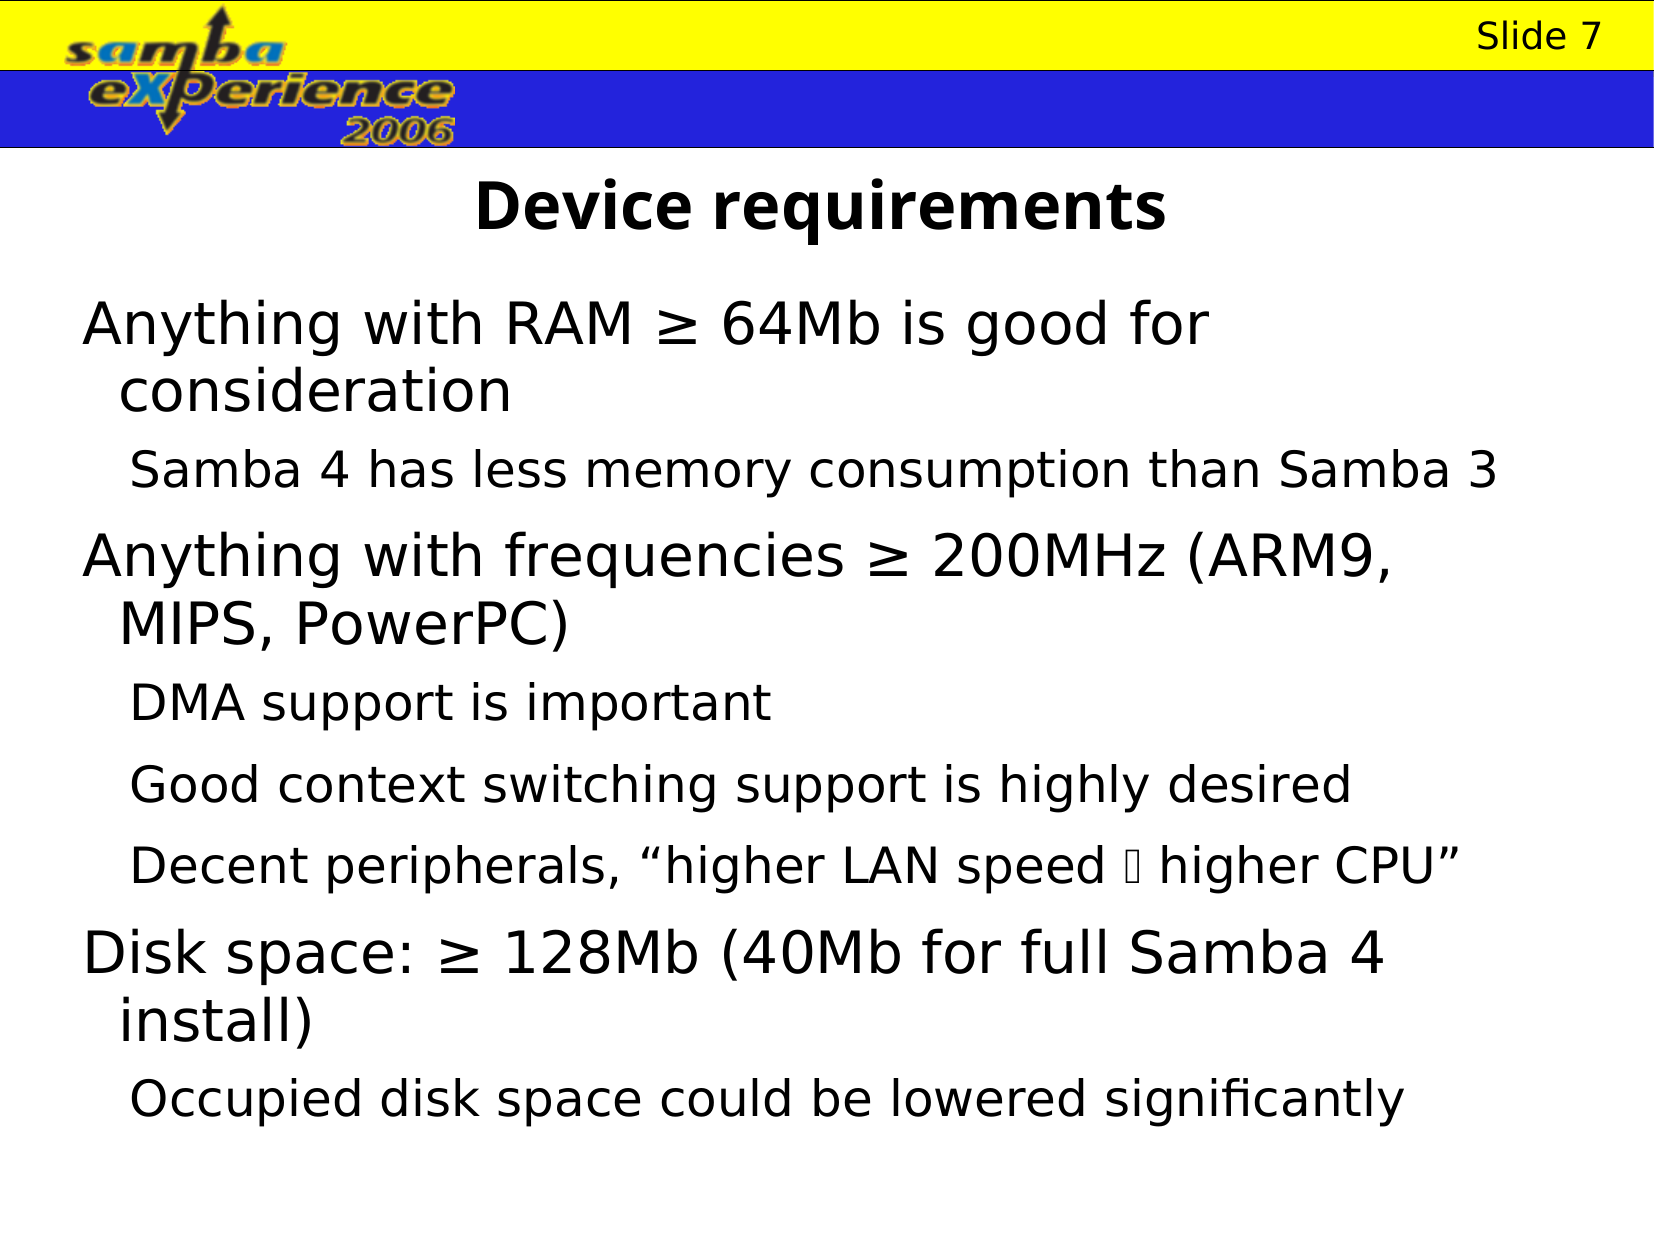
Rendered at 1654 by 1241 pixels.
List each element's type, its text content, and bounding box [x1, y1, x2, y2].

picture [64, 148, 76, 154]
list Anything with RAM ≥ 64Mb is good for consideration Samba 4 has less memory consumption than Samba 3 Anything with frequencies ≥ 200MHz (ARM9, MIPS, PowerPC) DMA support is important Good context switching support is highly desired Decent peripherals, “higher LAN speed  higher CPU” Disk space: ≥ 128Mb (40Mb for full Samba 4 install) Occupied disk space could be lowered significantly [82, 290, 1571, 1132]
title Device requirements [76, 99, 1565, 308]
picture [64, 2, 455, 70]
picture [64, 71, 455, 147]
